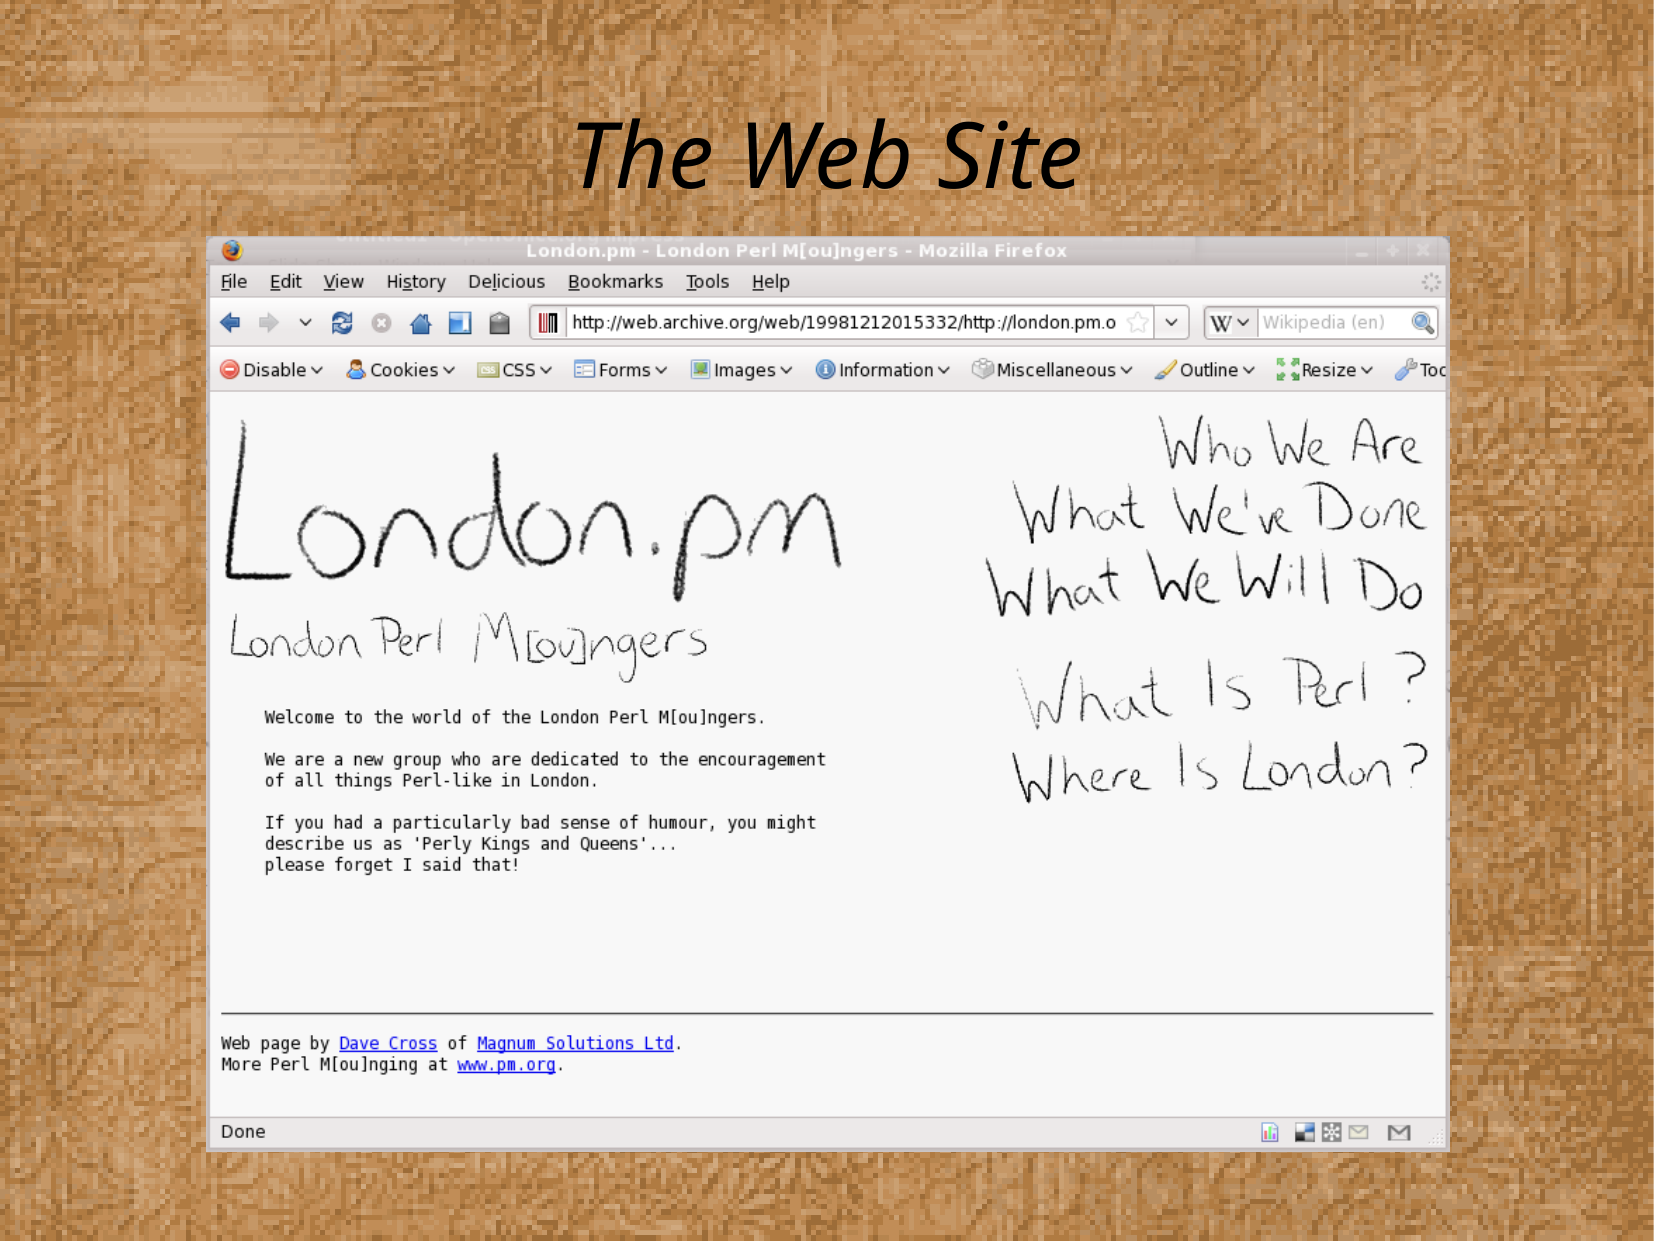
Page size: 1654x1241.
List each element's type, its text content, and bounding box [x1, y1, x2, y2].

title The Web Site [82, 49, 1571, 257]
picture [0, 0, 1654, 1241]
